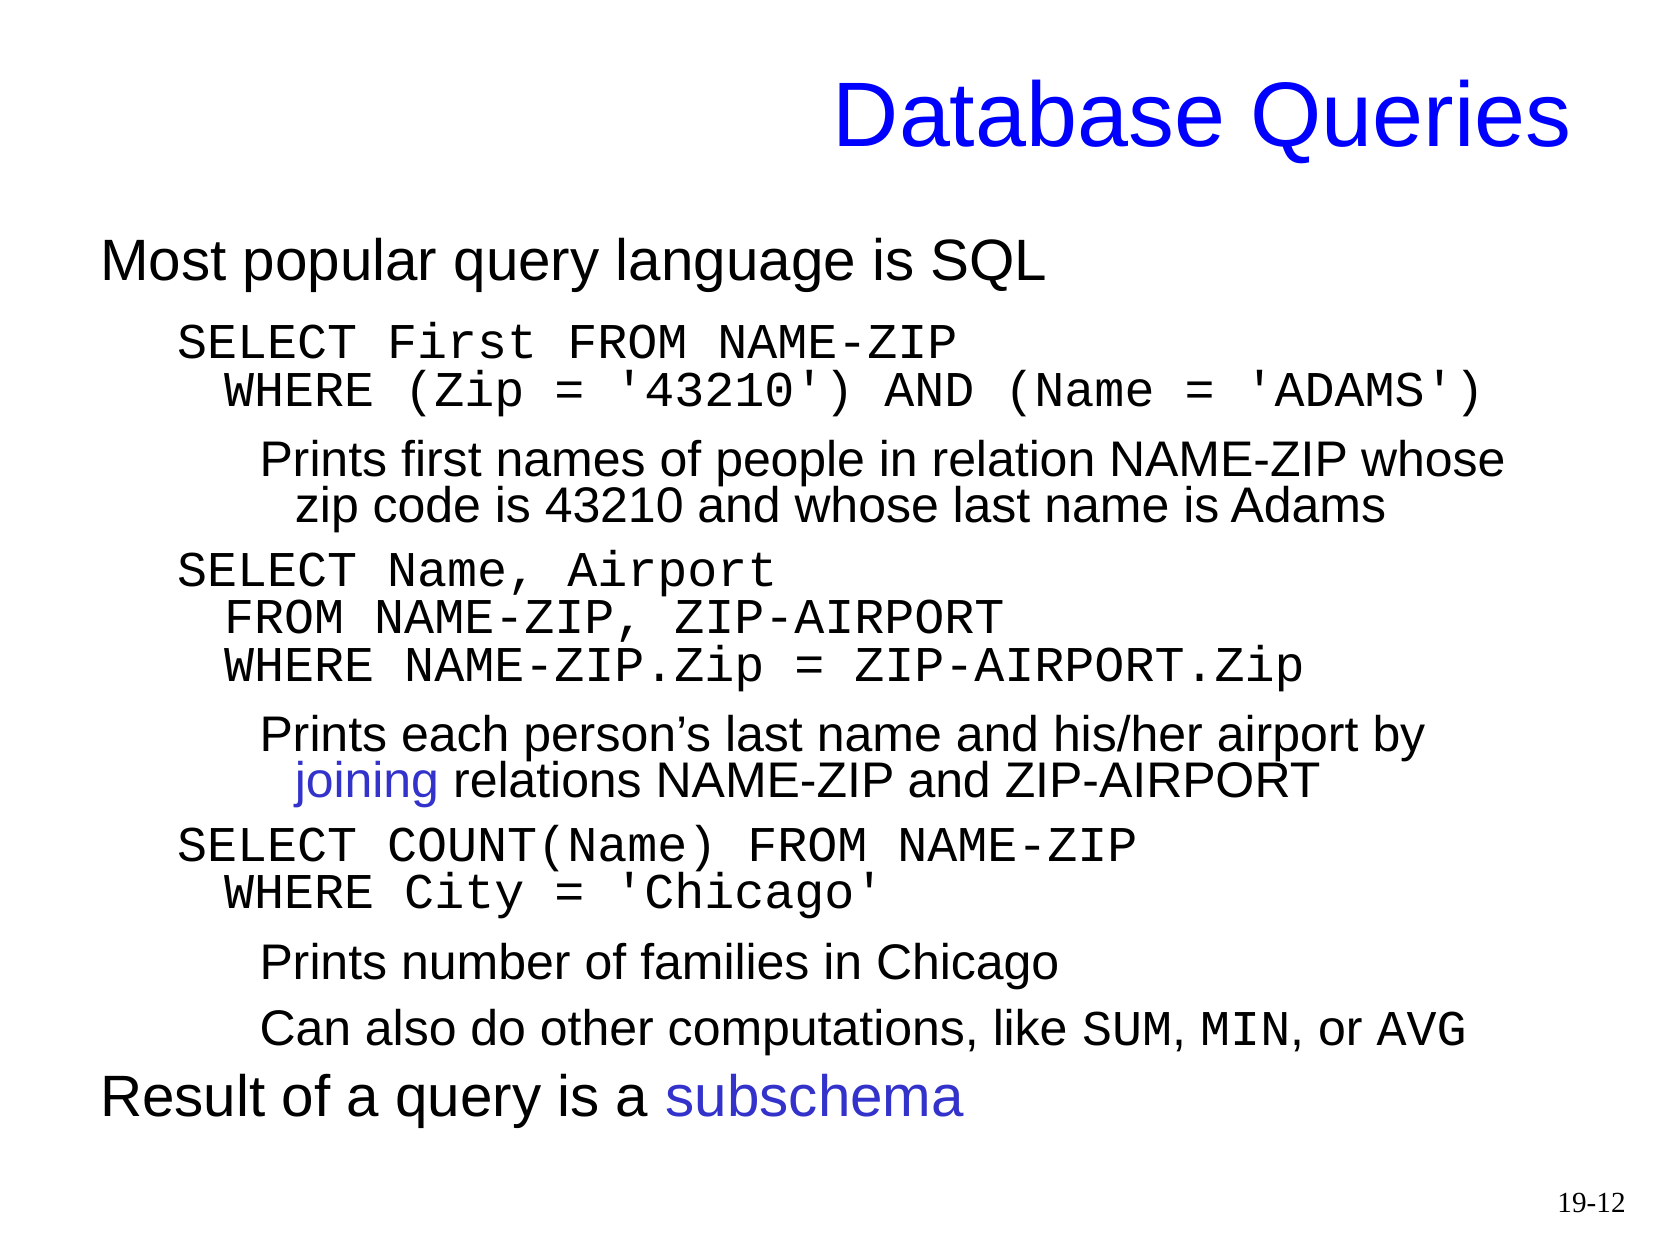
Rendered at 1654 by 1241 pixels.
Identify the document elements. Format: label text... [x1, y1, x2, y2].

title Database Queries [84, 11, 1573, 218]
list Most popular query language is SQL SELECT First FROM NAME-ZIP WHERE (Zip = '43210') AND (Name = 'ADAMS') Prints first names of people in relation NAME-ZIP whose zip code is 43210 and whose last name is Adams SELECT Name, Airport FROM NAME-ZIP, ZIP-AIRPORT WHERE NAME-ZIP.Zip = ZIP-AIRPORT.Zip Prints each person’s last name and his/her airport by joining relations NAME-ZIP and ZIP-AIRPORT SELECT COUNT(Name) FROM NAME-ZIP WHERE City = 'Chicago' Prints number of families in Chicago Can also do other computations, like SUM, MIN, or AVG Result of a query is a subschema [82, 237, 1571, 1170]
